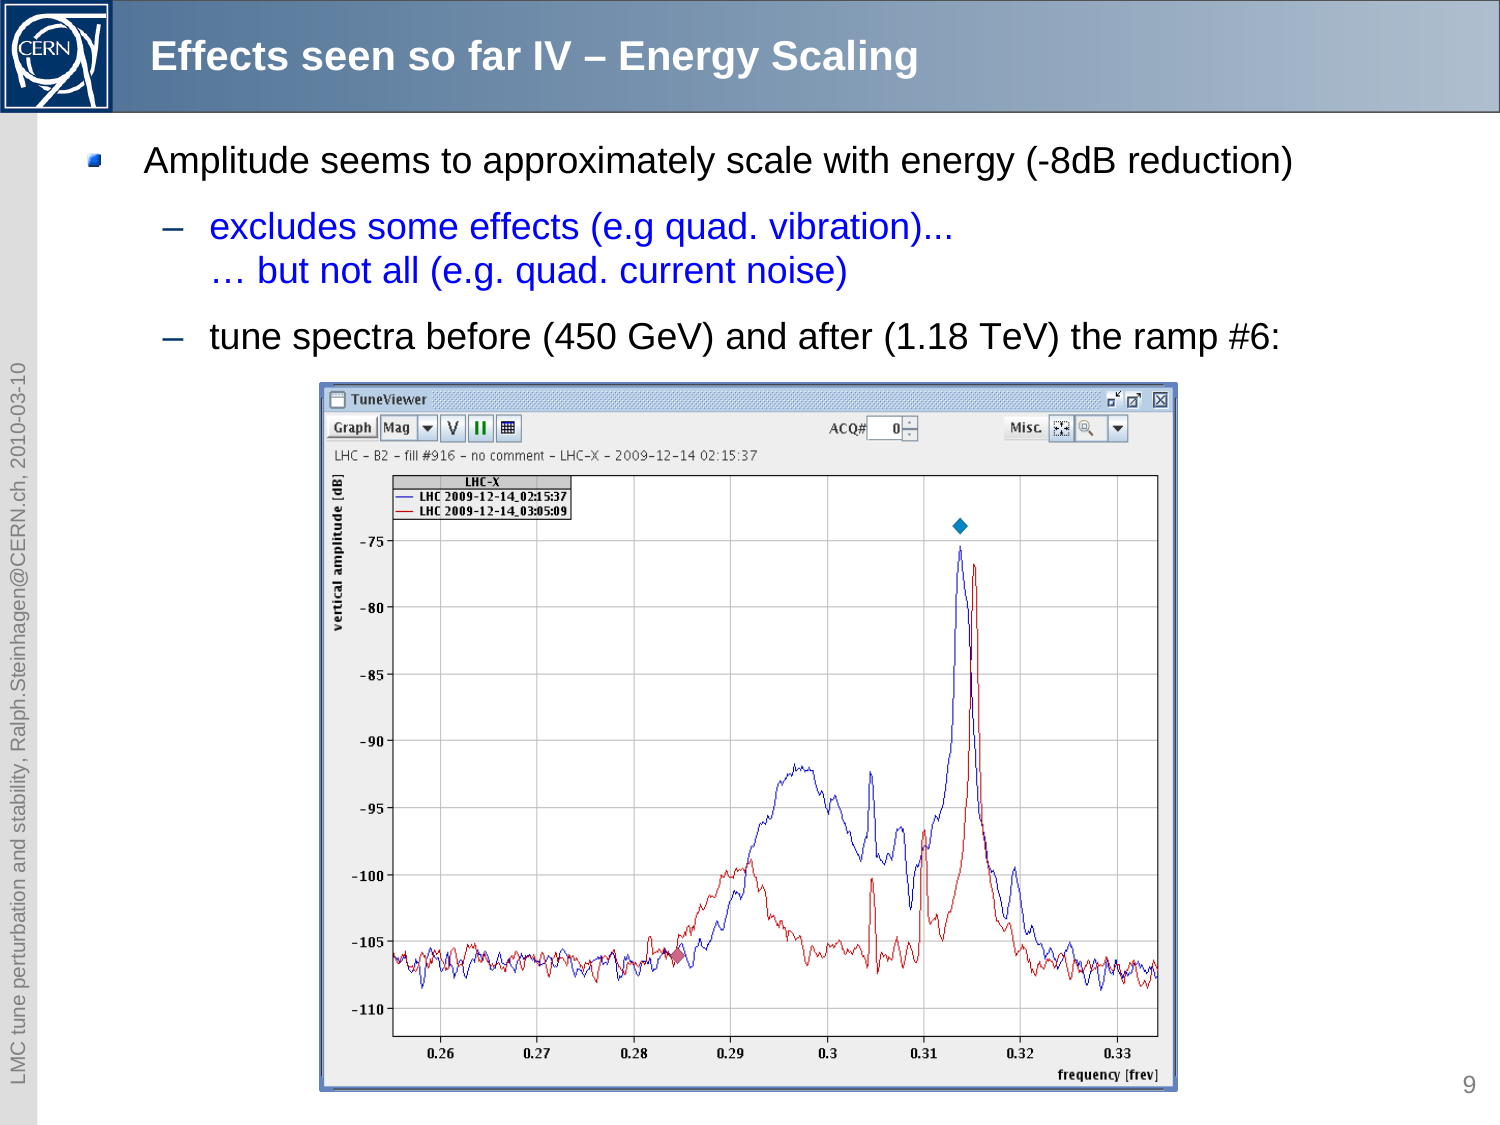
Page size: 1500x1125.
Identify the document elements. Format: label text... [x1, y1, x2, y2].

picture [319, 382, 1178, 1092]
picture [0, 0, 113, 113]
title Effects seen so far IV – Energy Scaling [150, 7, 1201, 106]
list Amplitude seems to approximately scale with energy (-8dB reduction) excludes some effects (e.g quad. vibration)... … but not all (e.g. quad. current noise) tune spectra before (450 GeV) and after (1.18 TeV) the ramp #6: [87, 137, 1438, 1016]
